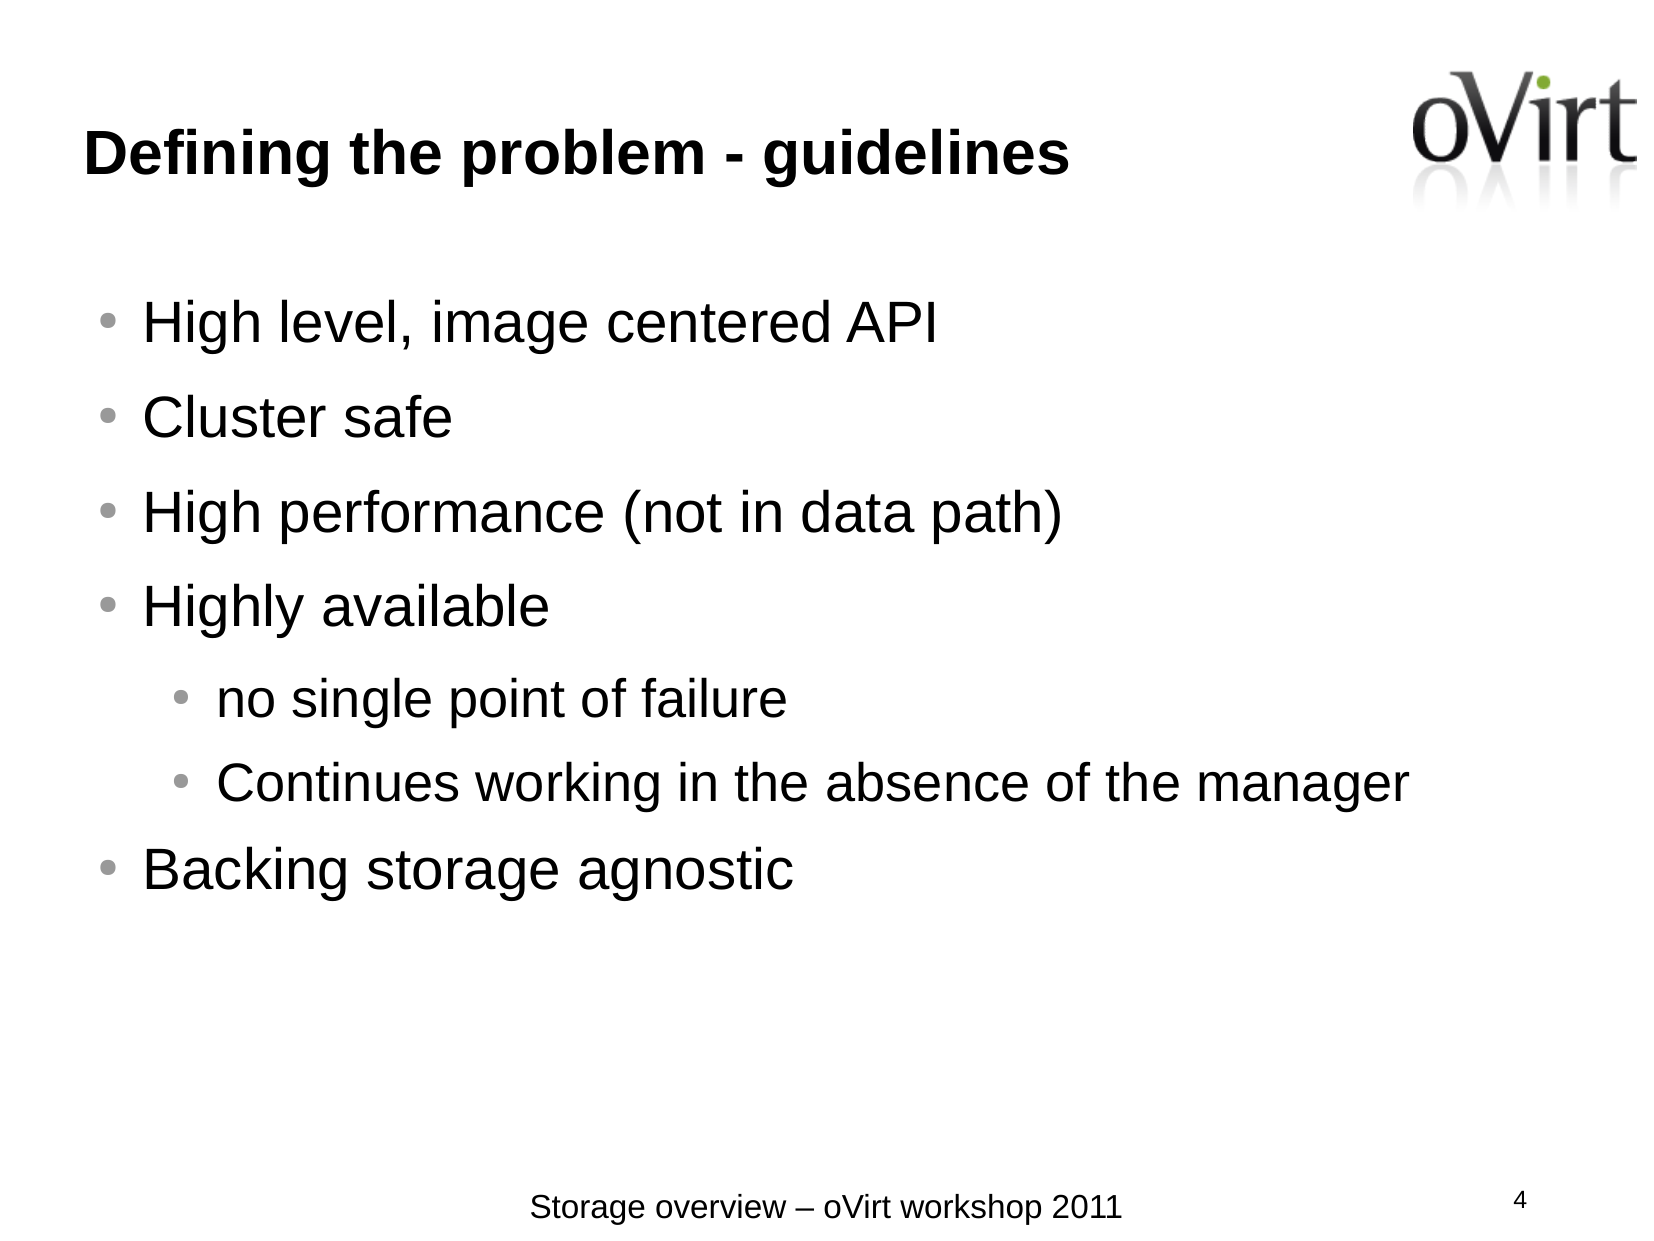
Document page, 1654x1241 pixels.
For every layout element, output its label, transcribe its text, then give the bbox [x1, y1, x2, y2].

list High level, image centered API Cluster safe High performance (not in data path) Highly available no single point of failure Continues working in the absence of the manager Backing storage agnostic [82, 290, 1571, 1094]
title Defining the problem - guidelines [83, 49, 1571, 257]
picture [1571, 63, 1637, 212]
